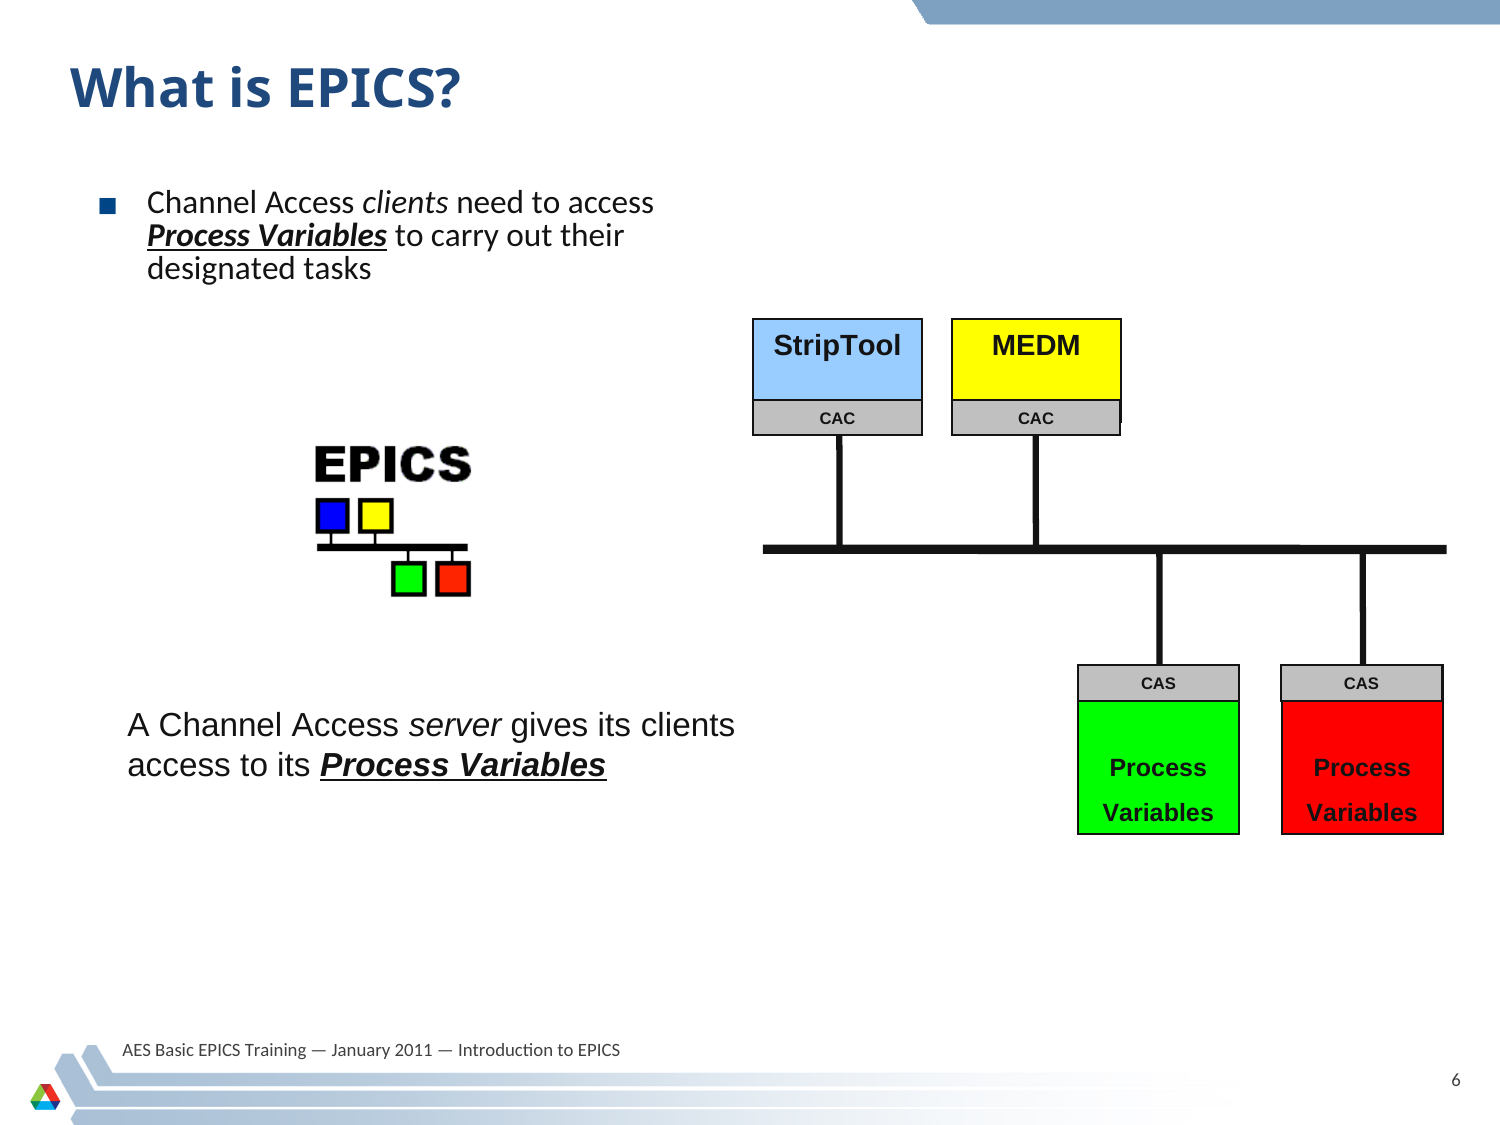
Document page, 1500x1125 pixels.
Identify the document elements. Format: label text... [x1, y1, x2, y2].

picture [314, 443, 473, 602]
text_box Process Variables [1078, 701, 1239, 835]
text_box CAS [1281, 665, 1442, 701]
text_box Process Variables [1281, 664, 1443, 835]
list Channel Access clients need to access Process Variables to carry out their designated tasks [82, 180, 713, 376]
text_box StripTool [753, 318, 922, 399]
text_box CAC [951, 399, 1121, 436]
picture [0, 0, 1500, 26]
text_box MEDM [952, 318, 1121, 399]
text_box A Channel Access server gives its clients access to its Process Variables [112, 695, 772, 792]
title What is EPICS? [55, 54, 1361, 125]
picture [0, 1037, 1500, 1125]
text_box CAS [1078, 665, 1239, 701]
text_box CAC [753, 399, 922, 436]
